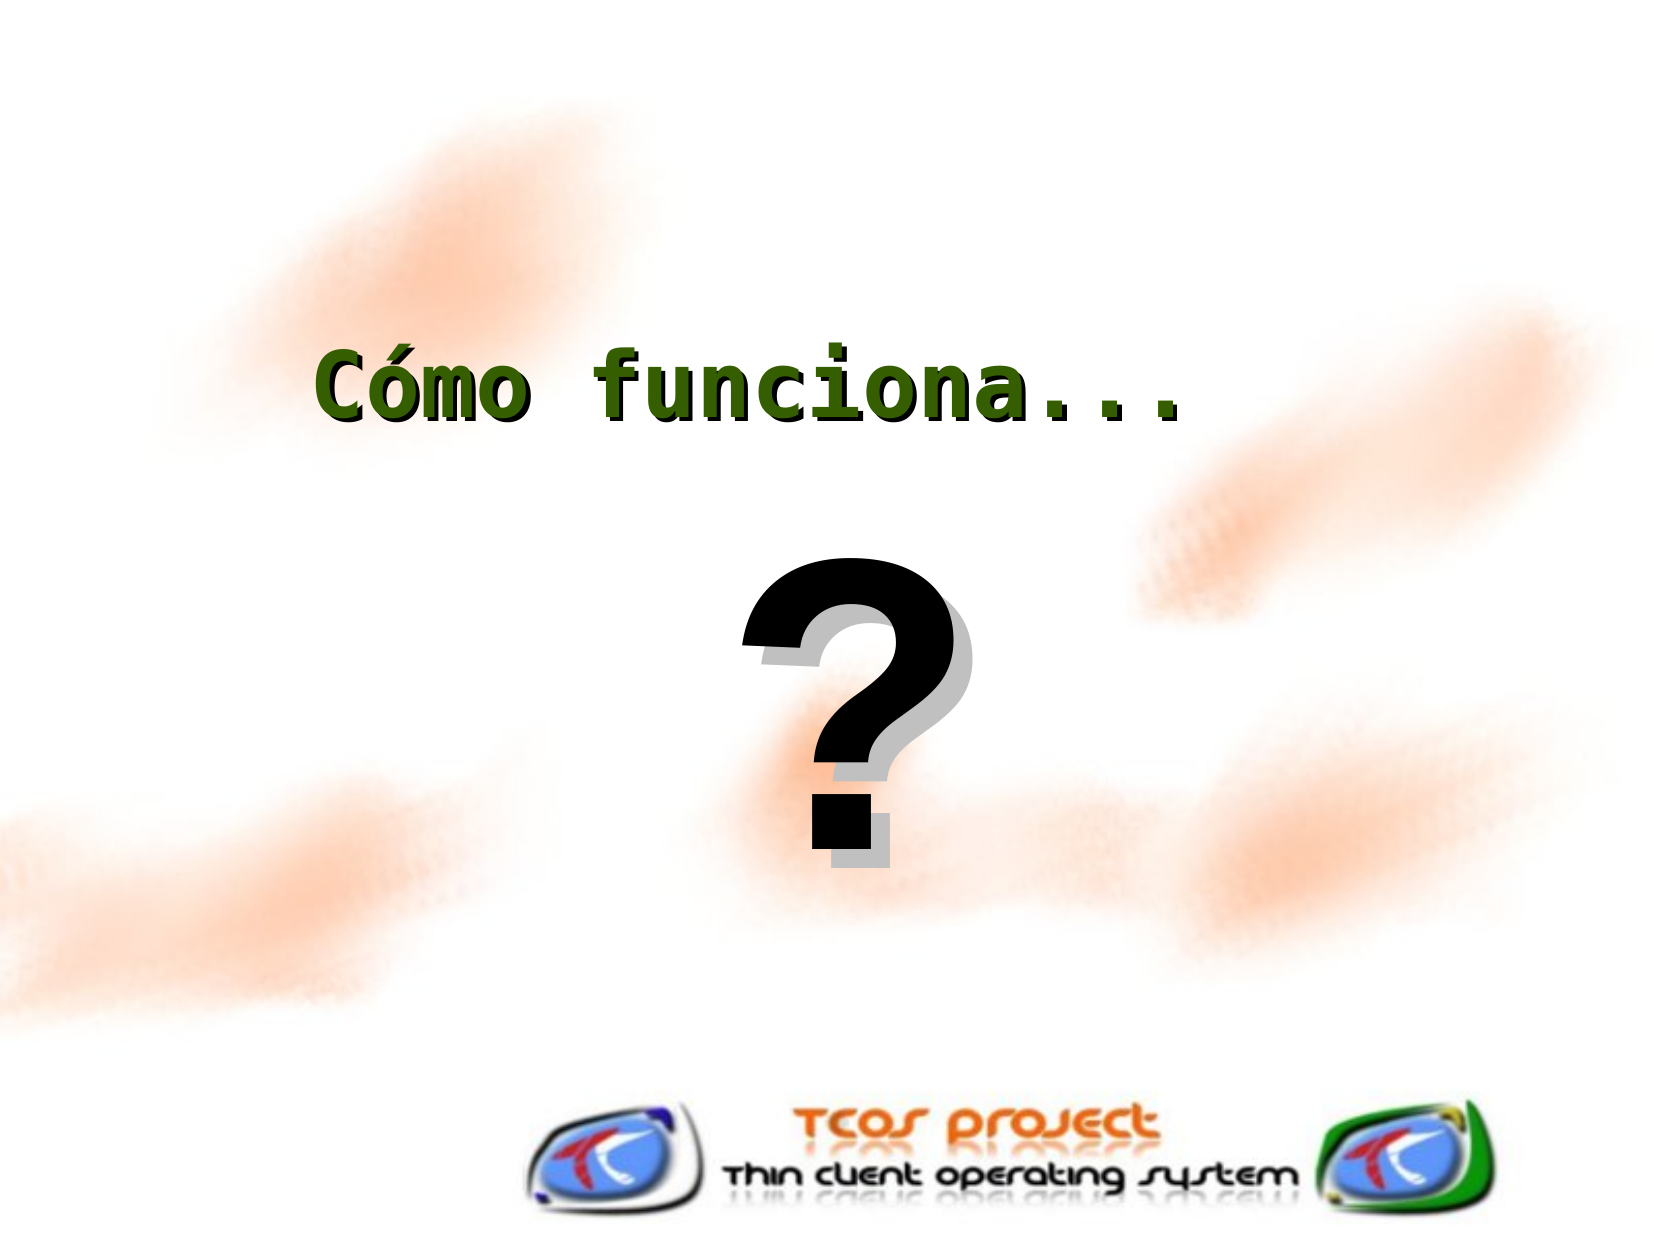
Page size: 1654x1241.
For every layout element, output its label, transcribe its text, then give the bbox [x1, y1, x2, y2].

text_box Cómo funciona... [295, 324, 1595, 447]
picture [0, 0, 1654, 1241]
text_box ? [708, 464, 993, 945]
